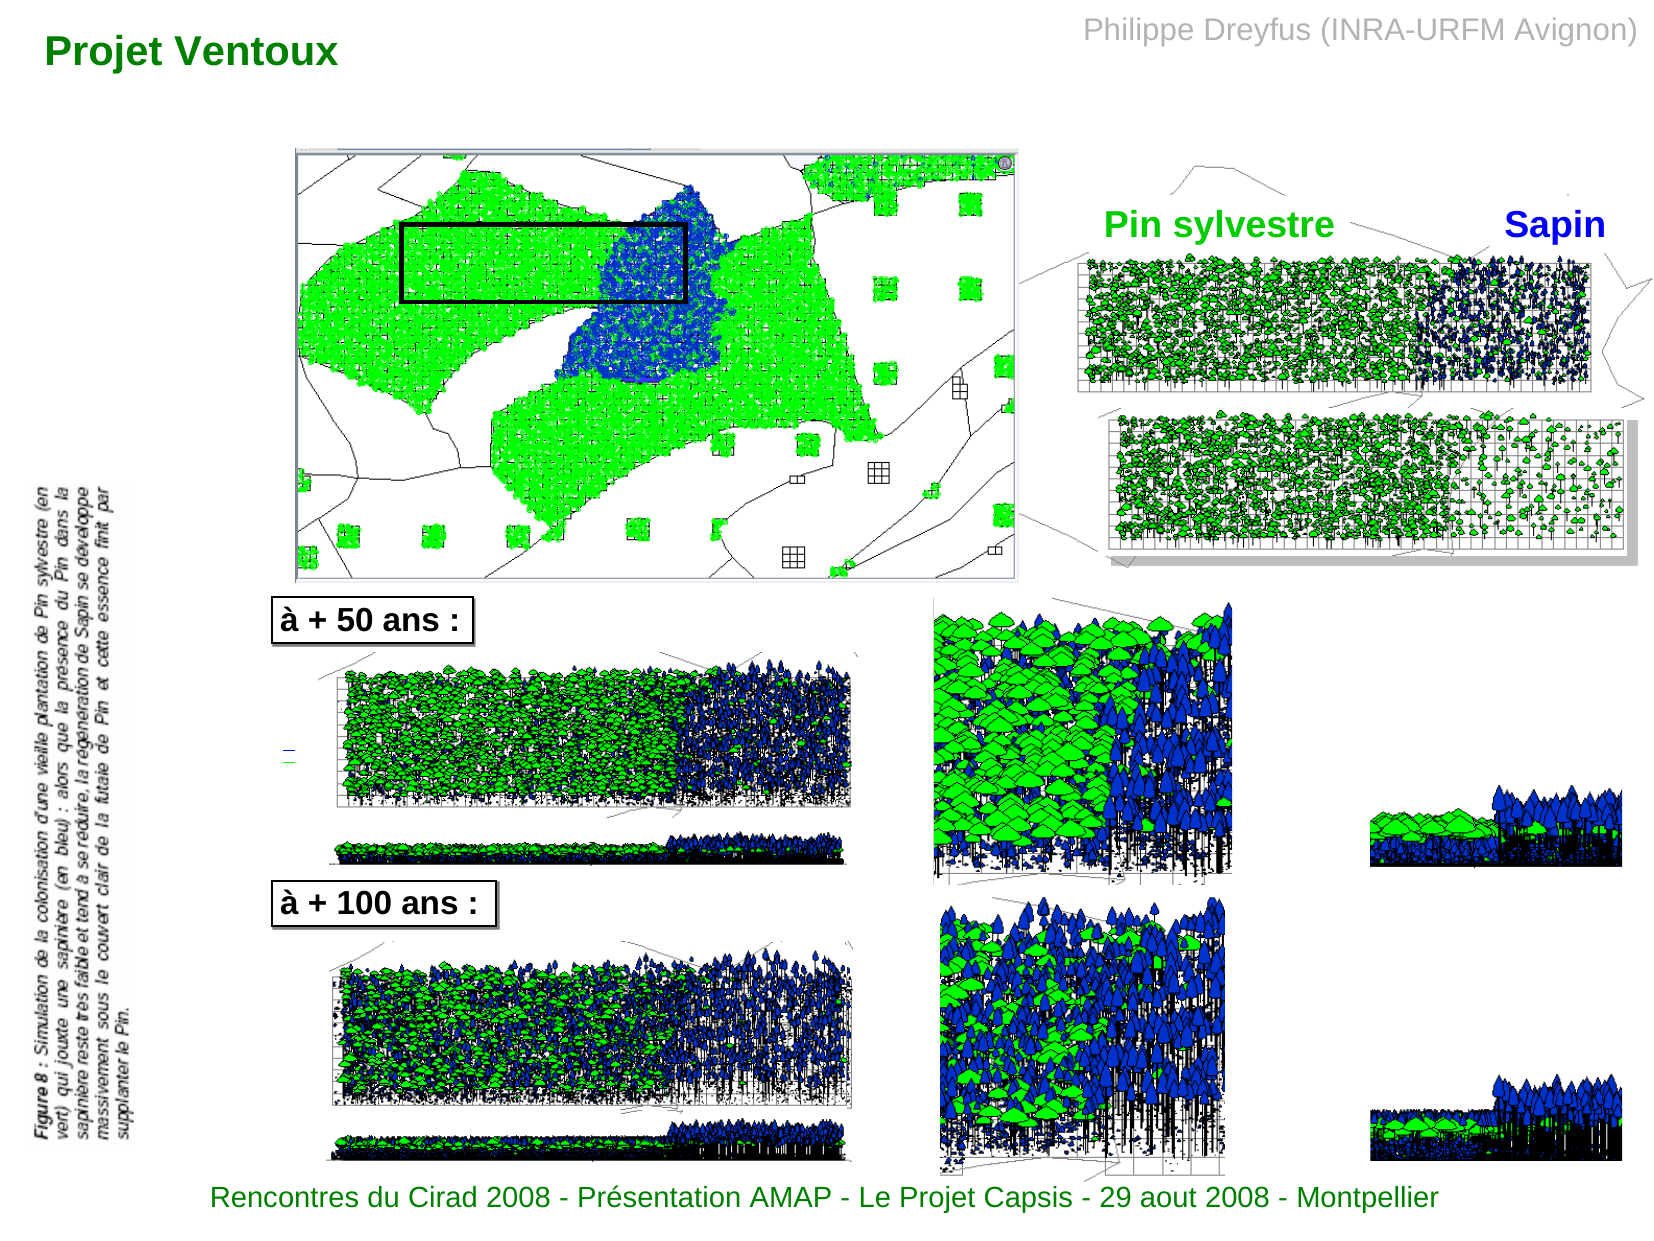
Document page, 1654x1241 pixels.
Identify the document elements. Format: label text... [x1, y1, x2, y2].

text_box Projet Ventoux [29, 19, 473, 89]
picture [940, 892, 1225, 1182]
text_box à + 50 ans : [271, 597, 473, 643]
picture [329, 829, 847, 869]
picture [1370, 774, 1623, 869]
text_box Pin sylvestre [1089, 195, 1350, 253]
picture [1370, 1060, 1623, 1166]
picture [29, 484, 135, 1152]
text_box à + 100 ans : [271, 880, 497, 927]
picture [933, 597, 1233, 885]
picture [318, 652, 858, 818]
picture [326, 1116, 852, 1166]
picture [329, 941, 853, 1114]
picture [295, 148, 1654, 583]
text_box Philippe Dreyfus (INRA-URFM Avignon) [974, 5, 1654, 60]
text_box Sapin [1489, 195, 1622, 253]
